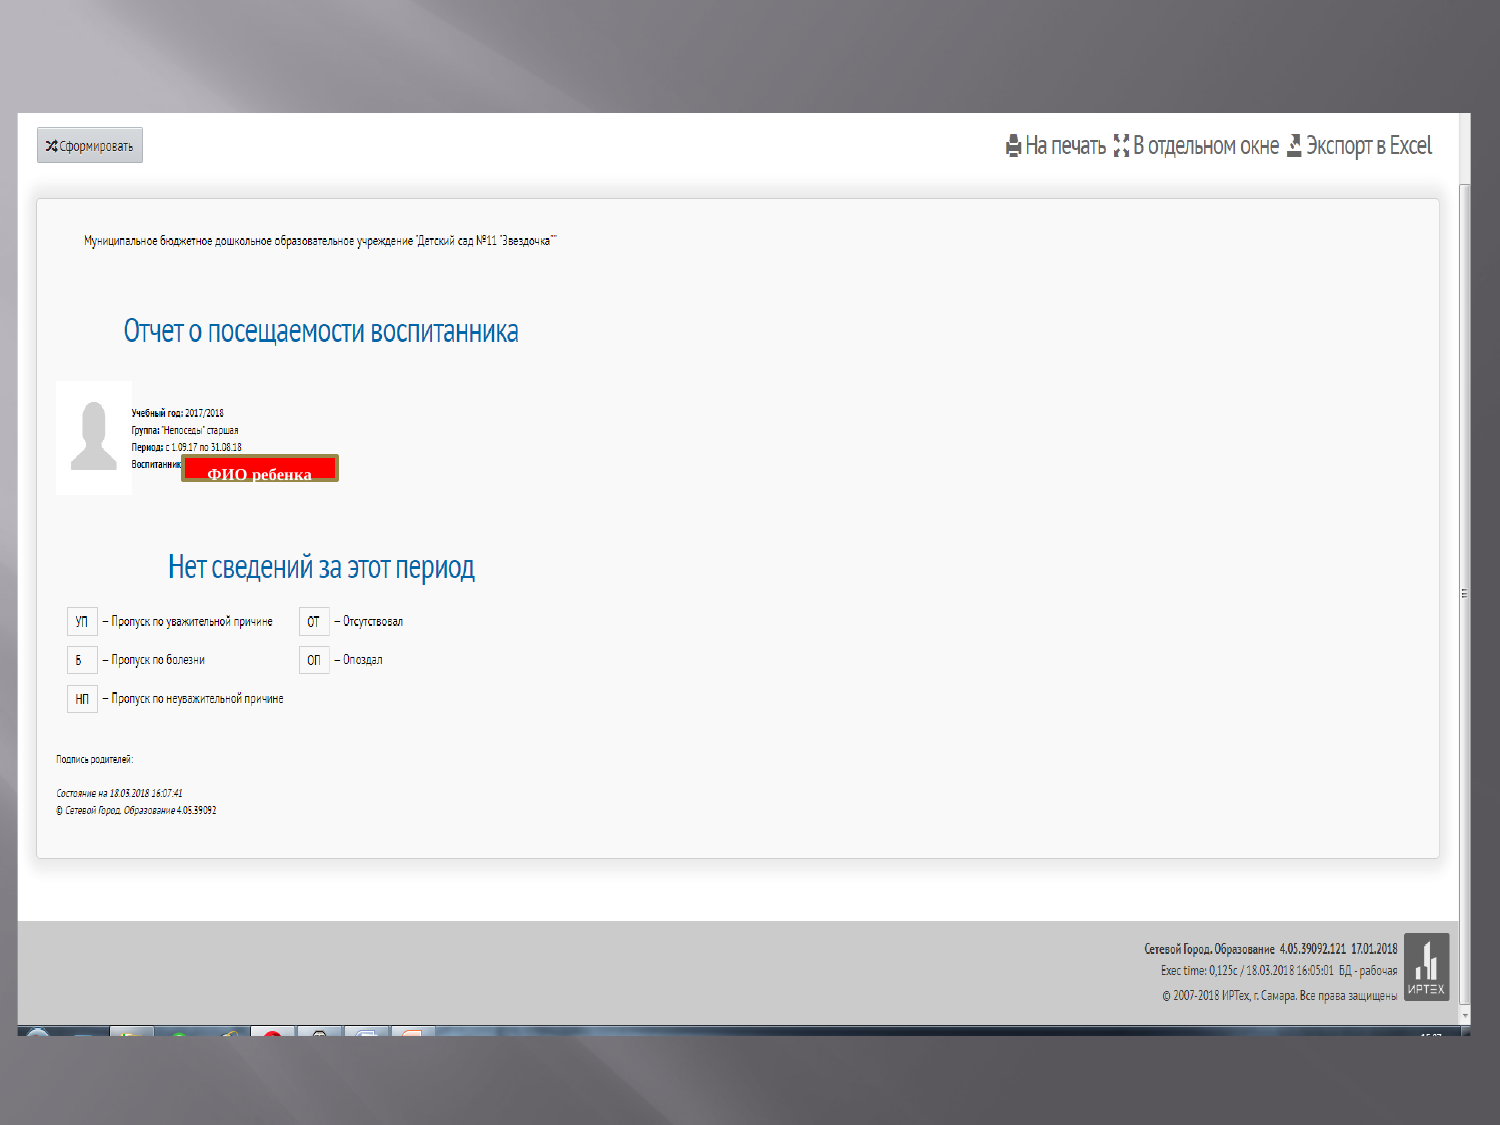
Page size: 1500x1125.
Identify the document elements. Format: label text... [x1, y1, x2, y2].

picture [17, 113, 1471, 1036]
text_box ФИО ребенка [183, 456, 337, 480]
